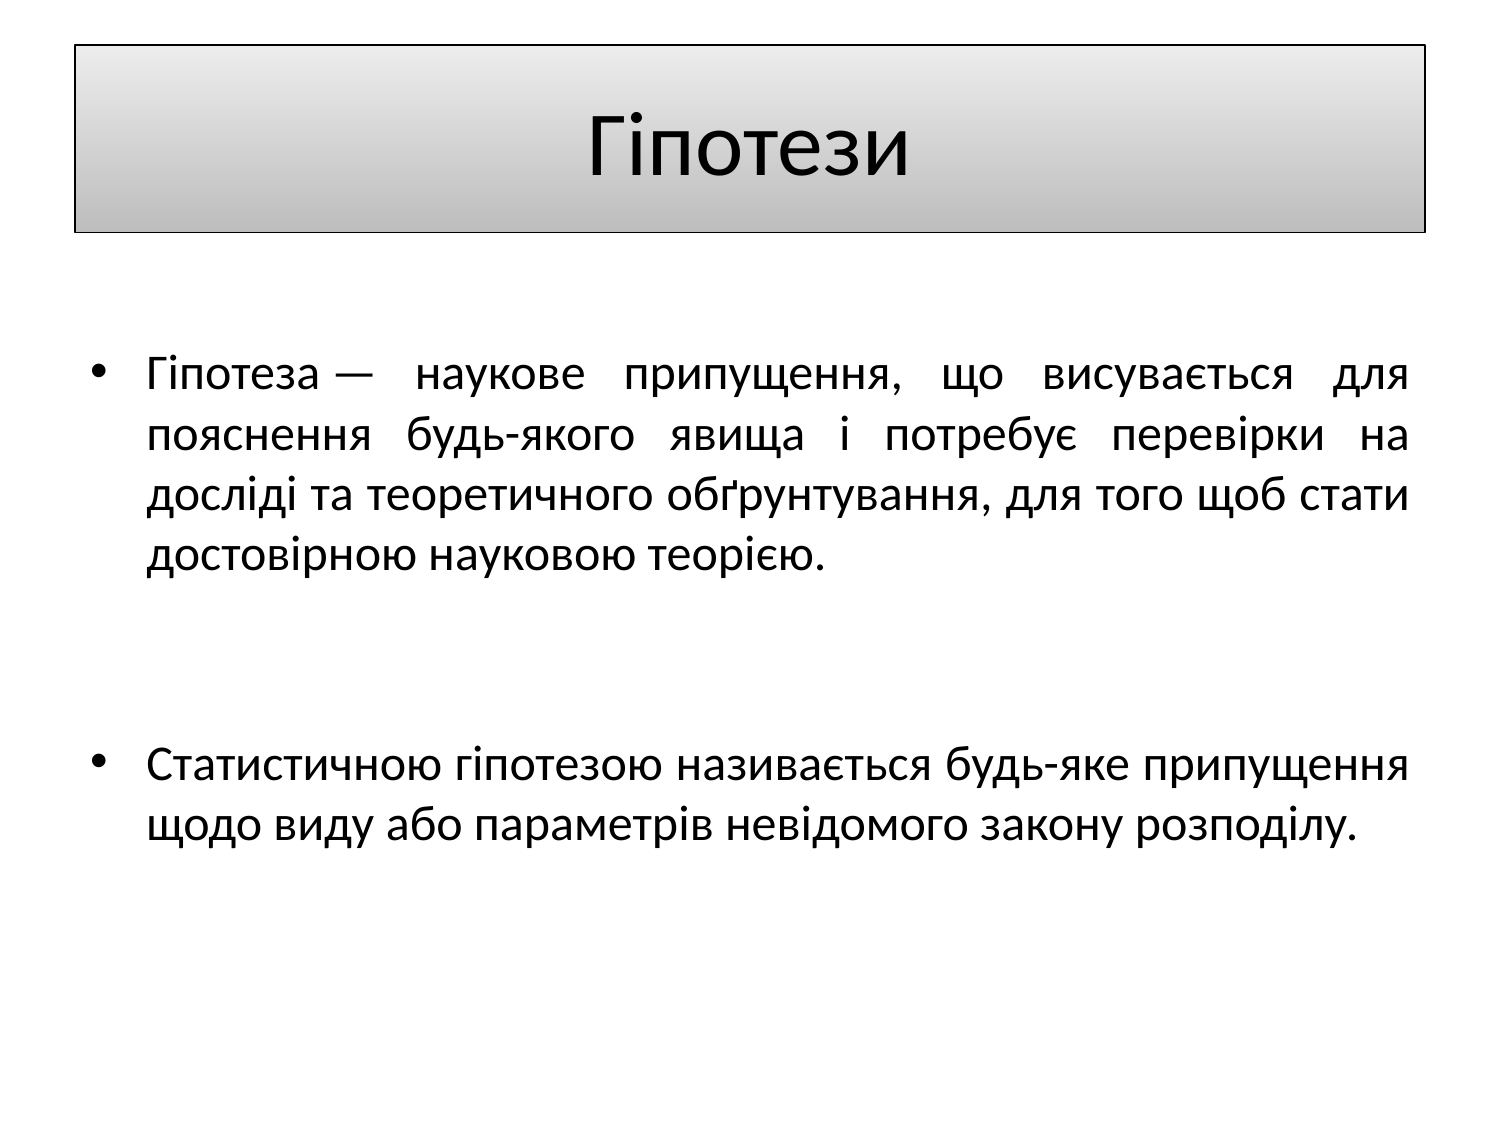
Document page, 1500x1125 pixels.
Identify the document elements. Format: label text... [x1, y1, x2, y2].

list Гіпотеза — наукове припущення, що висувається для пояснення будь-якого явища і потребує перевірки на досліді та теоретичного обґрунтування, для того щоб стати достовірною науковою теорією. Статистичною гіпотезою називається будь-яке припущення щодо виду або параметрів невідомого закону розподілу. [75, 262, 1425, 1005]
title Гіпотези [75, 45, 1425, 233]
